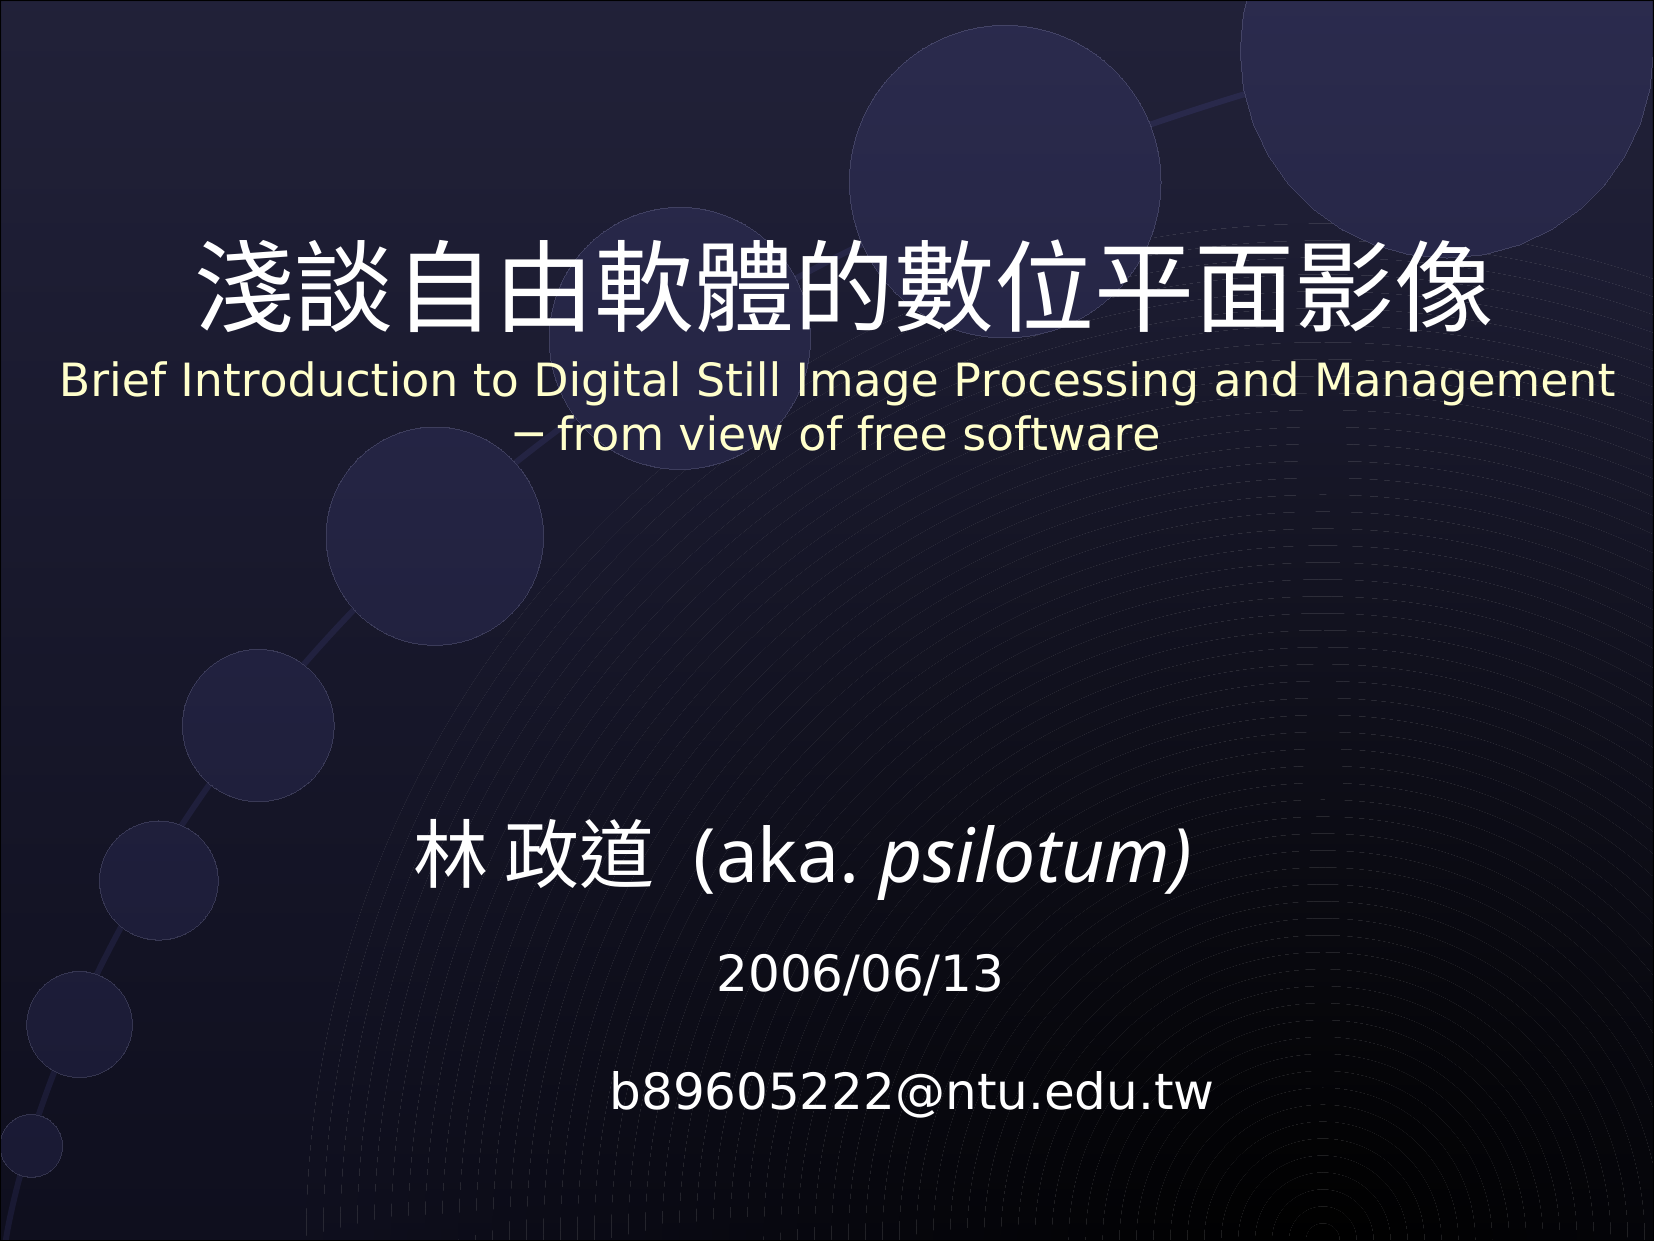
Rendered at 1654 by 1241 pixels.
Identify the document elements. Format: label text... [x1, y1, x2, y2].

text_box 林 政道 (aka. psilotum) [413, 795, 1251, 886]
text_box 2006/06/13 [716, 944, 1005, 1004]
text_box Brief Introduction to Digital Still Image Processing and Management ─ from view of free software [59, 354, 1618, 461]
text_box b89605222@ntu.edu.tw [609, 1062, 1216, 1122]
subtitle 淺談自由軟體的數位平面影像 [29, 59, 1625, 502]
